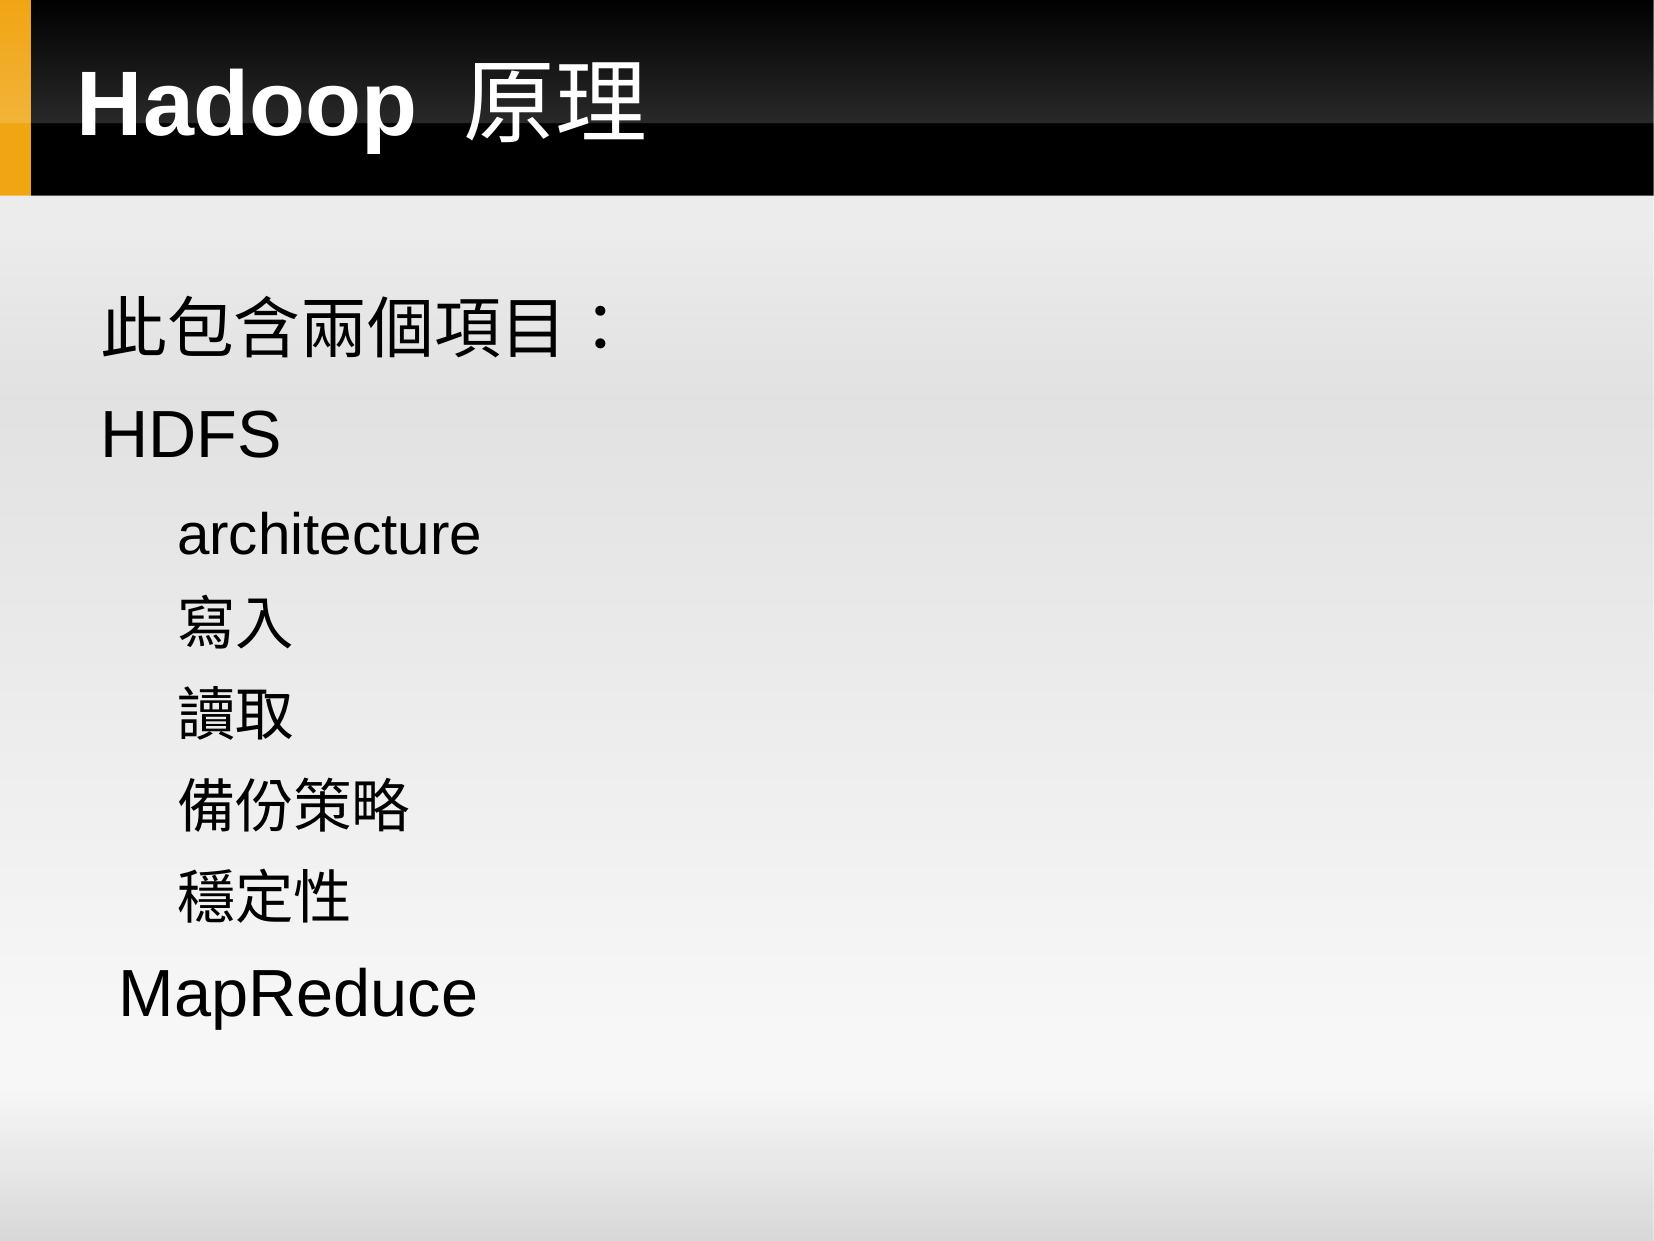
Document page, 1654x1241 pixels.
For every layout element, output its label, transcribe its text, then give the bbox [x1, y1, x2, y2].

picture [0, 0, 1654, 1241]
list 此包含兩個項目： HDFS architecture 寫入 讀取 備份策略 穩定性 MapReduce [82, 290, 1571, 1094]
title Hadoop 原理 [76, 7, 1565, 200]
